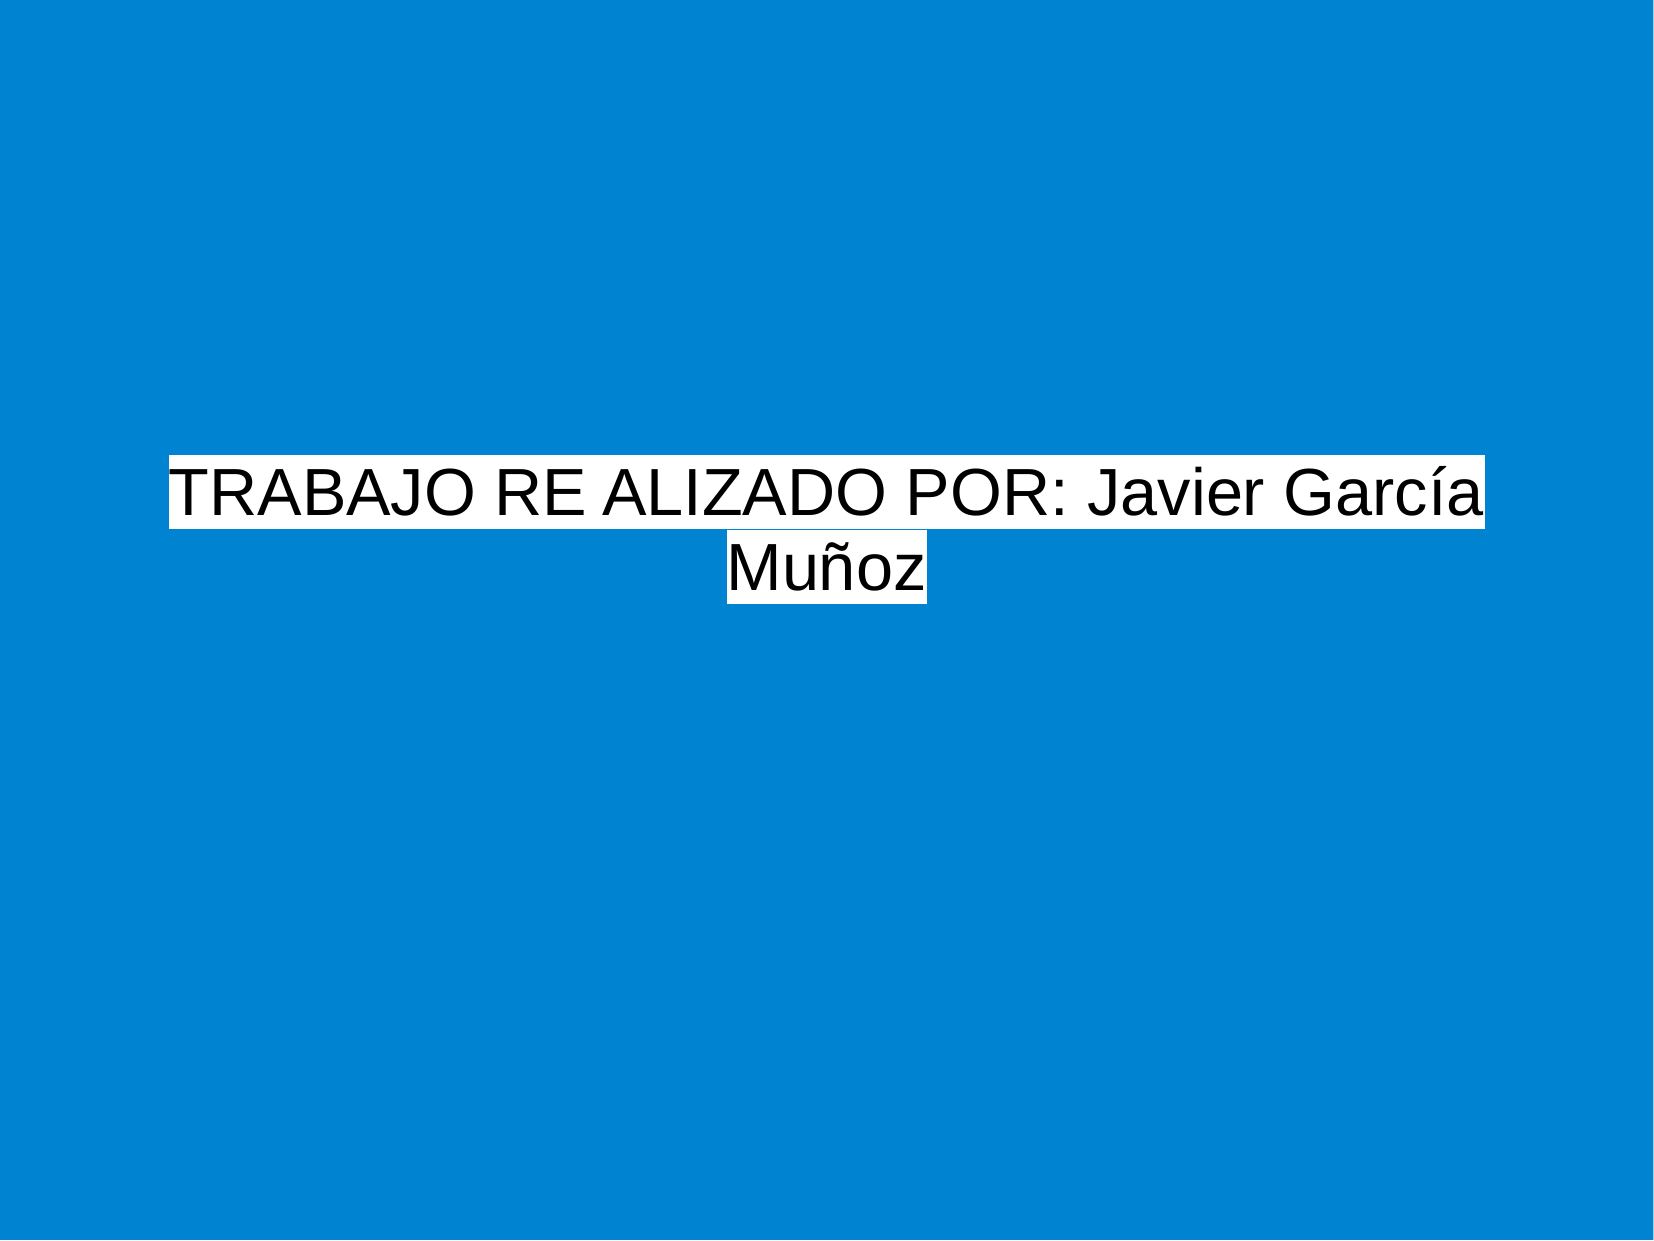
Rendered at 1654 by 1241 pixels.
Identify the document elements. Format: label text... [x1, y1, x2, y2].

subtitle TRABAJO RE ALIZADO POR: Javier García Muñoz [82, 49, 1571, 1010]
